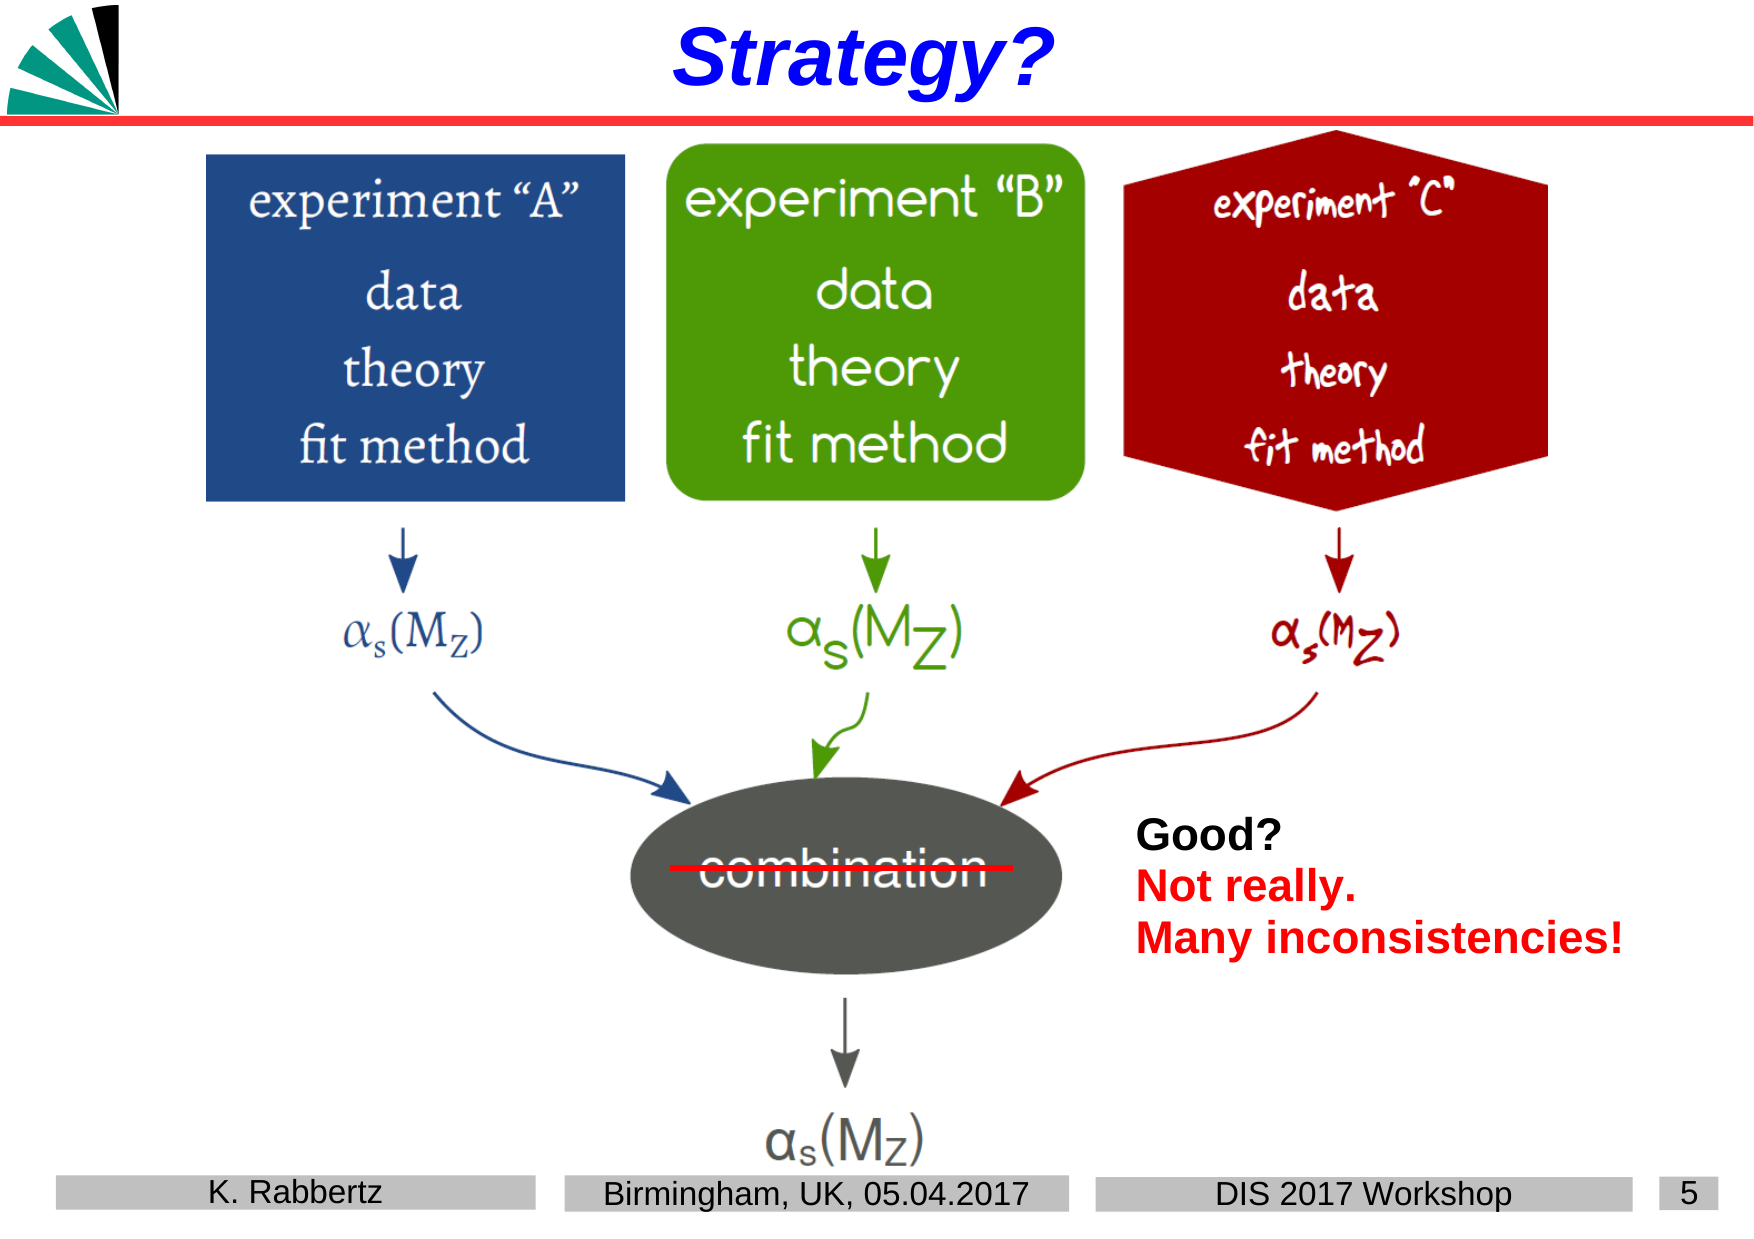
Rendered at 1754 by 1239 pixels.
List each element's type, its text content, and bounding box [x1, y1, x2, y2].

text_box Good? Not really. Many inconsistencies! [1123, 803, 1637, 969]
picture [7, 5, 119, 116]
picture [206, 130, 1548, 1167]
title Strategy? [123, 0, 1606, 114]
